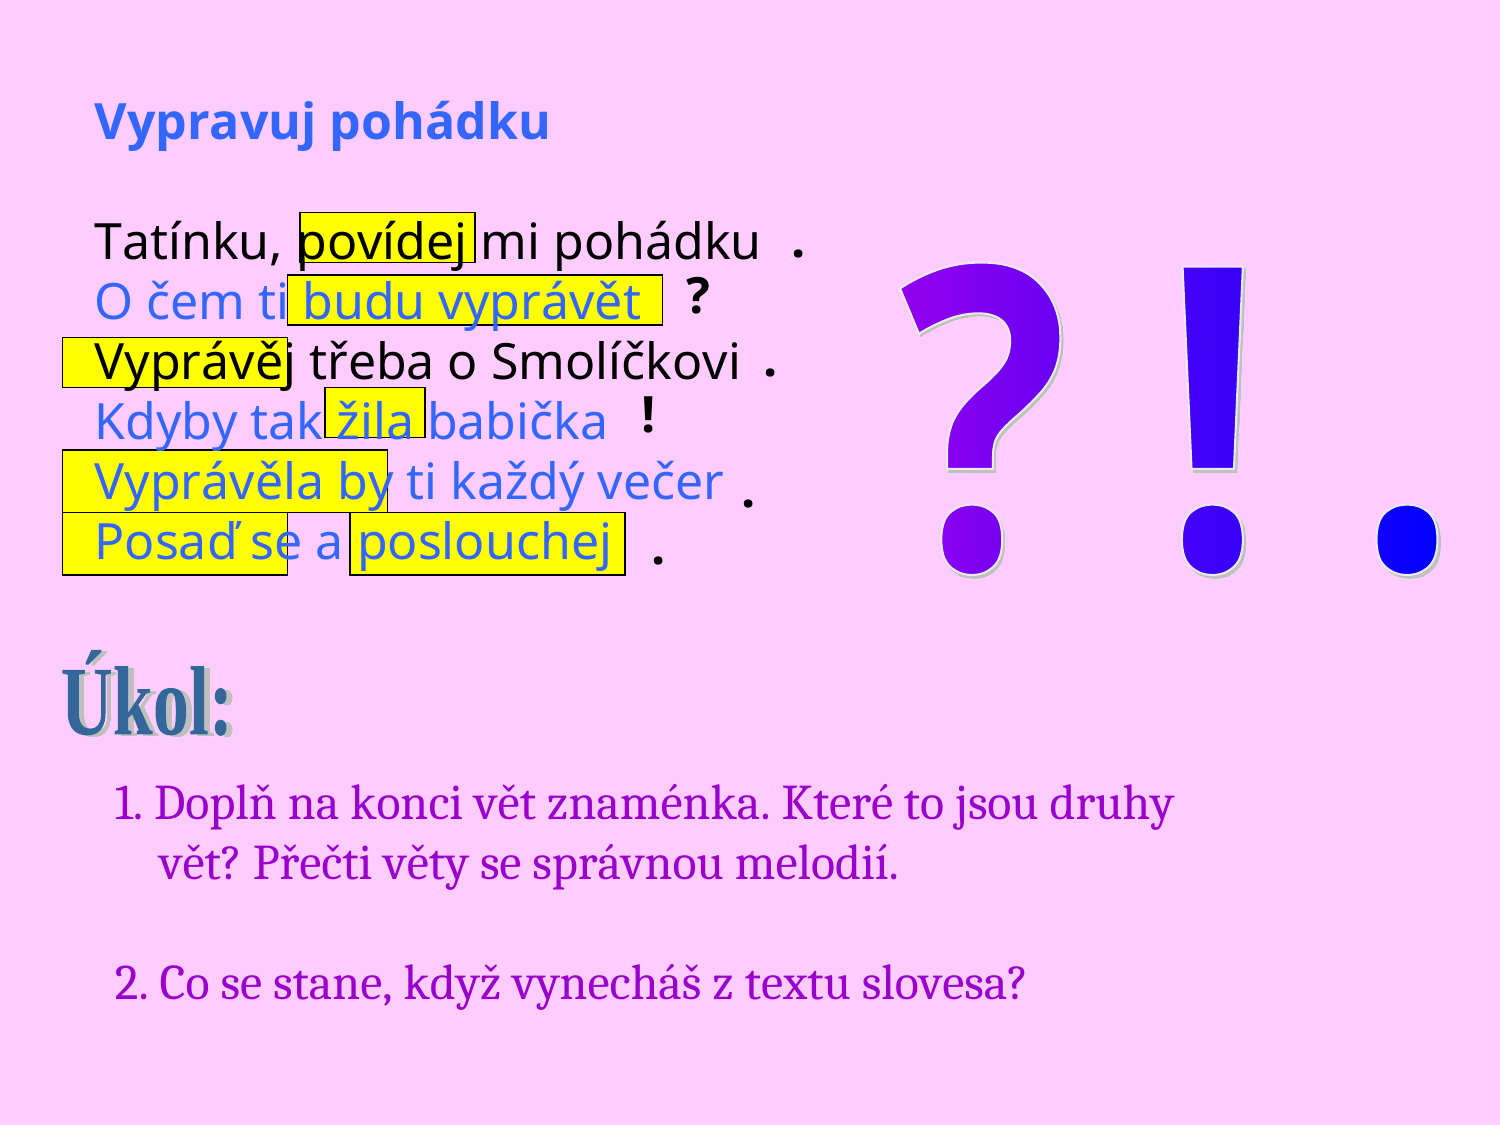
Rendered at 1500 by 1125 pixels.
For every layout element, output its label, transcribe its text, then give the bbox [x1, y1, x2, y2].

text_box Úkol: [214, 719, 227, 736]
text_box Úkol: [85, 649, 102, 665]
text_box ? ! . [941, 504, 1003, 575]
text_box [62, 450, 79, 575]
text_box ? [672, 255, 726, 331]
text_box 1. Doplň na konci vět znaménka. Které to jsou druhy vět? Přečti věty se správnou melodií. 2. Co se stane, když vynecháš z textu slovesa? [100, 761, 1191, 1018]
text_box ! [627, 374, 671, 451]
text_box [62, 337, 79, 388]
text_box Úkol: [214, 688, 227, 705]
text_box ? ! . [1182, 266, 1243, 469]
text_box . [636, 506, 681, 583]
text_box Úkol: [190, 666, 208, 735]
text_box ? ! . [1376, 504, 1438, 575]
text_box ? ! . [1181, 504, 1243, 575]
text_box Vypravuj pohádku Tatínku, povídej mi pohádku O čem ti budu vyprávět Vyprávěj třeba o Smolíčkovi Kdyby tak žila babička Vyprávěla by ti každý večer Posaď se a poslouchej [79, 81, 778, 578]
text_box Úkol: [155, 687, 187, 736]
text_box ? ! . [900, 262, 1061, 469]
text_box . [776, 199, 821, 276]
text_box Úkol: [62, 669, 111, 736]
text_box . [726, 449, 771, 526]
text_box . [748, 319, 793, 395]
text_box Úkol: [114, 666, 153, 735]
